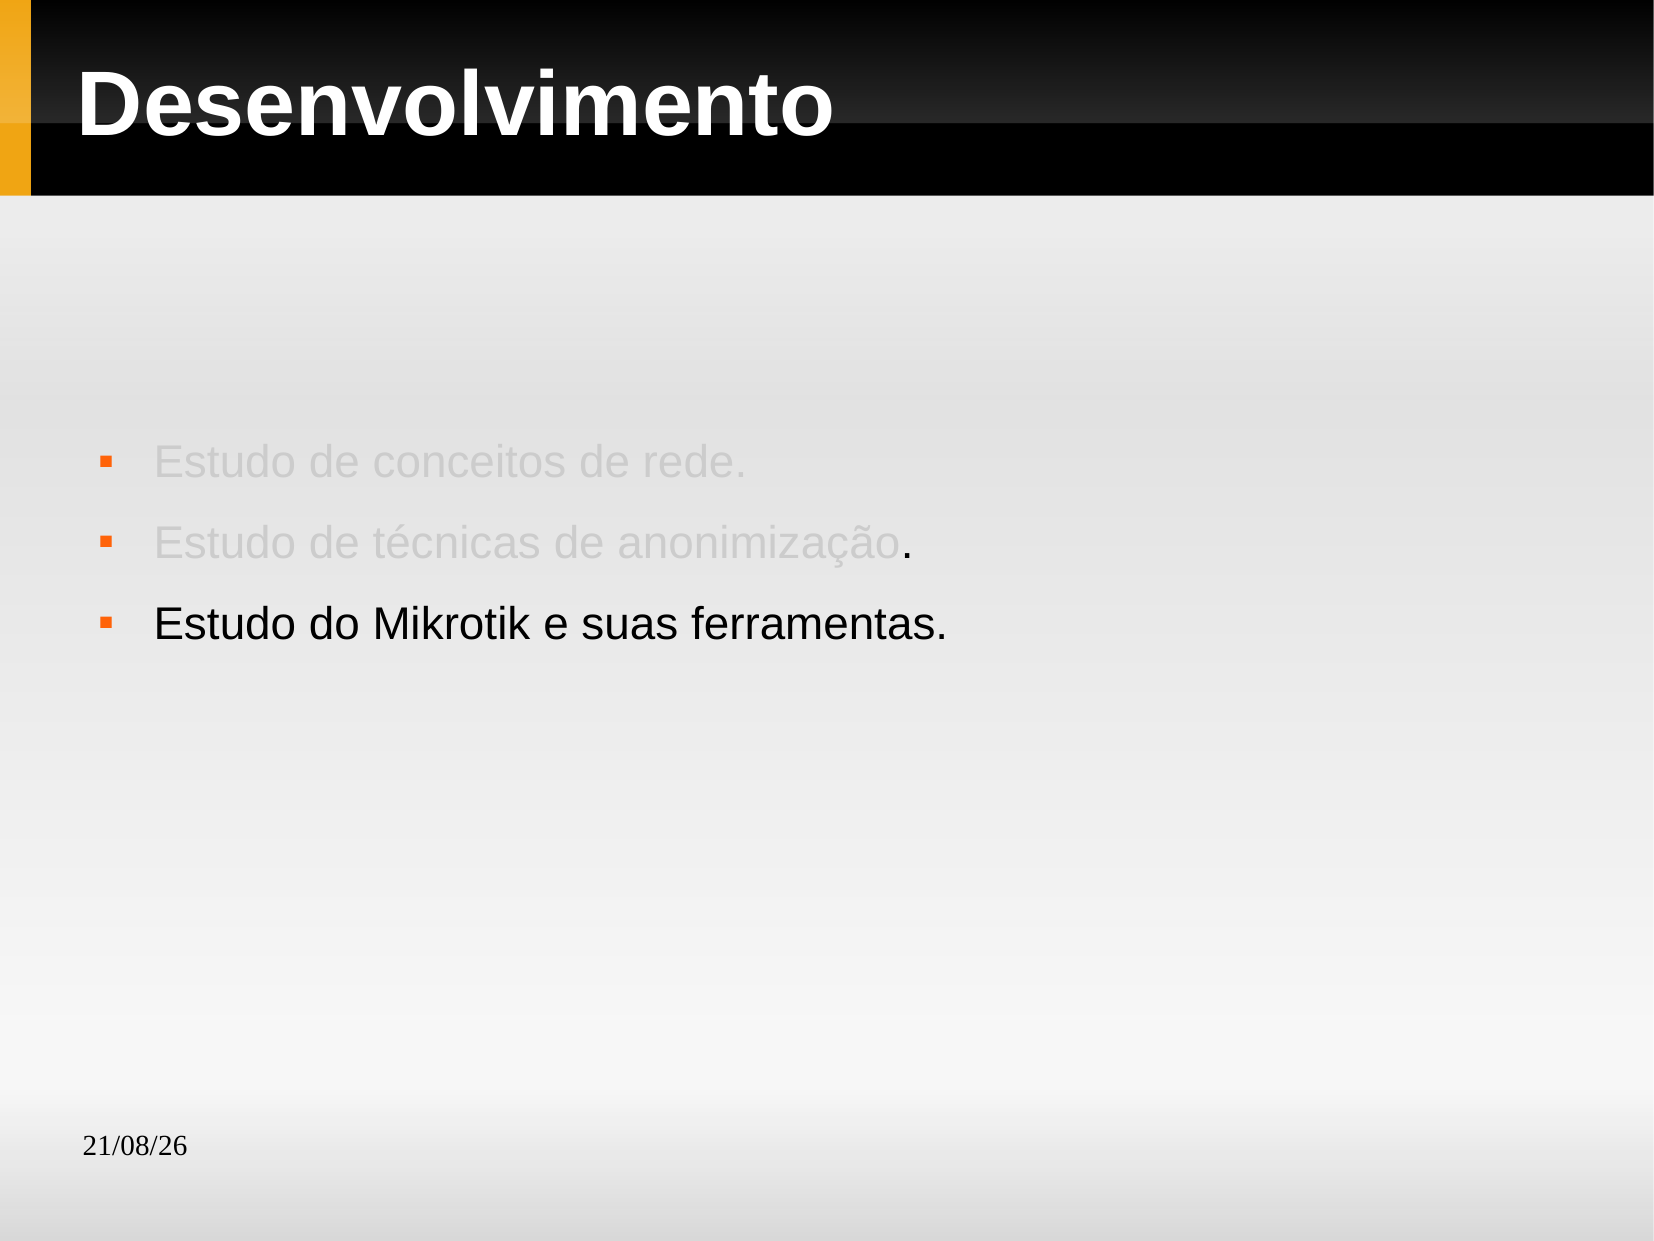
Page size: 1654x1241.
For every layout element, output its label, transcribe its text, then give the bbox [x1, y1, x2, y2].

title Desenvolvimento [76, 7, 1565, 200]
list Estudo de conceitos de rede. Estudo de técnicas de anonimização. Estudo do Mikrotik e suas ferramentas. [82, 436, 1571, 1241]
picture [0, 0, 1654, 1241]
